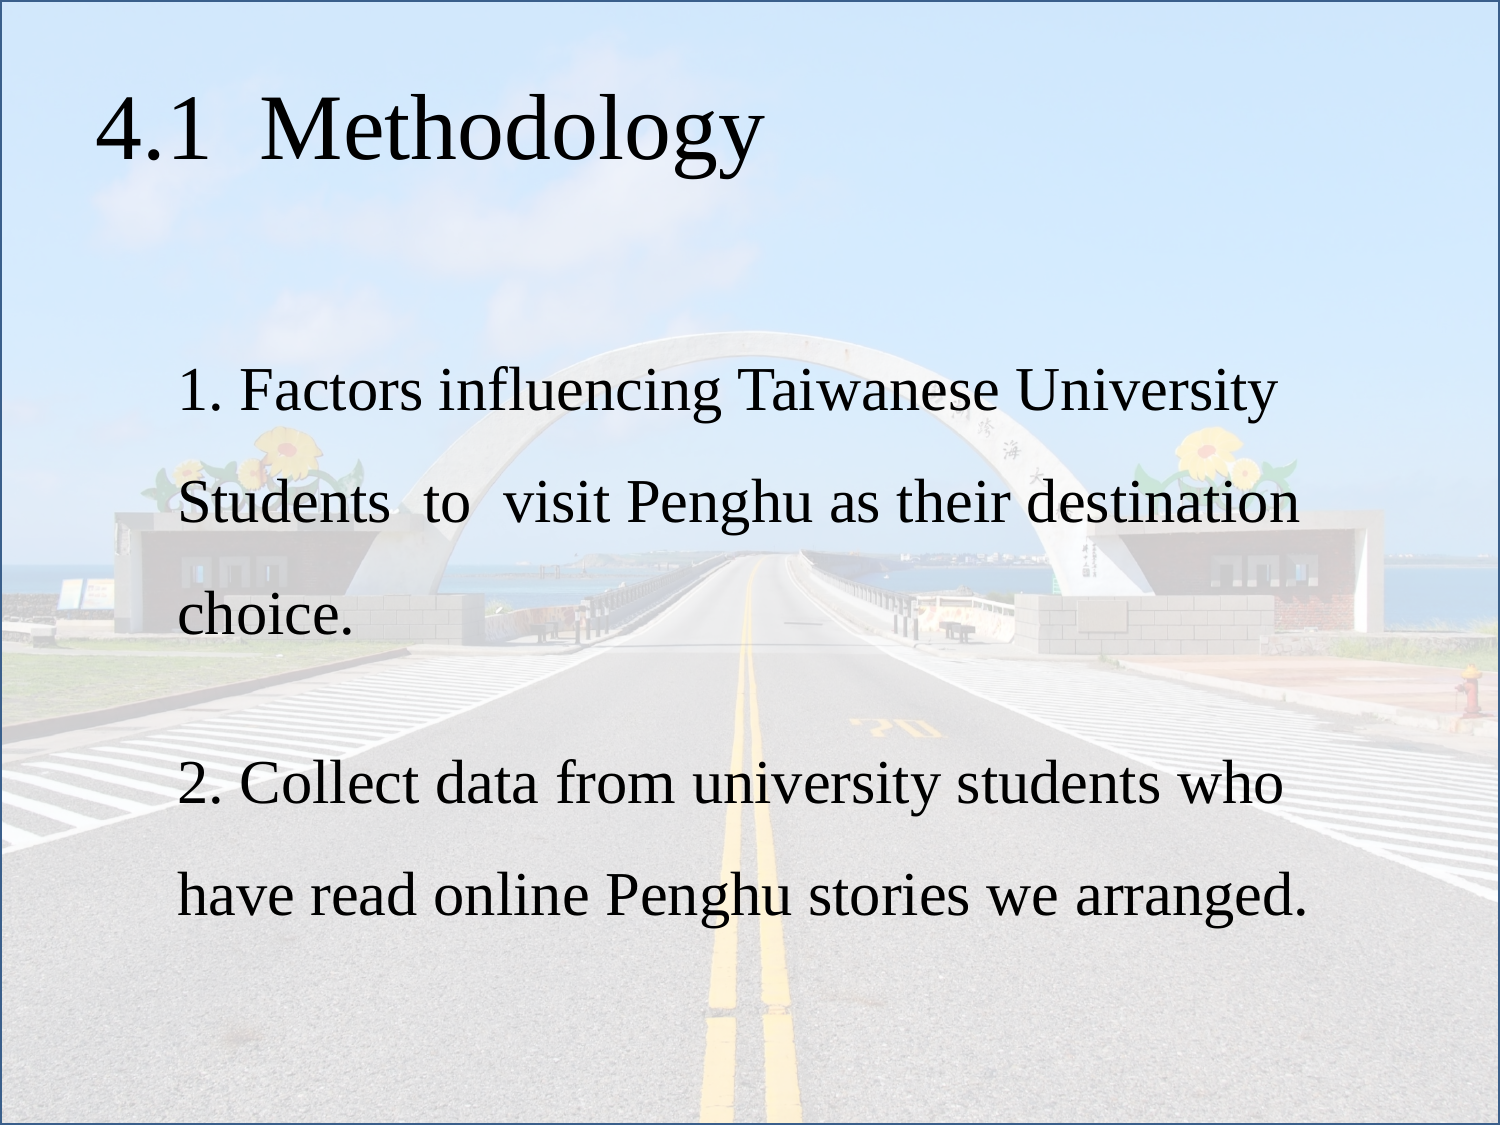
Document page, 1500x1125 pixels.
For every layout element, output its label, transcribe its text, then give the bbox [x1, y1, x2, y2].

title 4.1 Methodology [76, 35, 786, 209]
text_box [0, 0, 1500, 1125]
text_box Factors influencing Taiwanese University Students to visit Penghu as their destination choice. Collect data from university students who have read online Penghu stories we arranged. [162, 302, 1338, 936]
